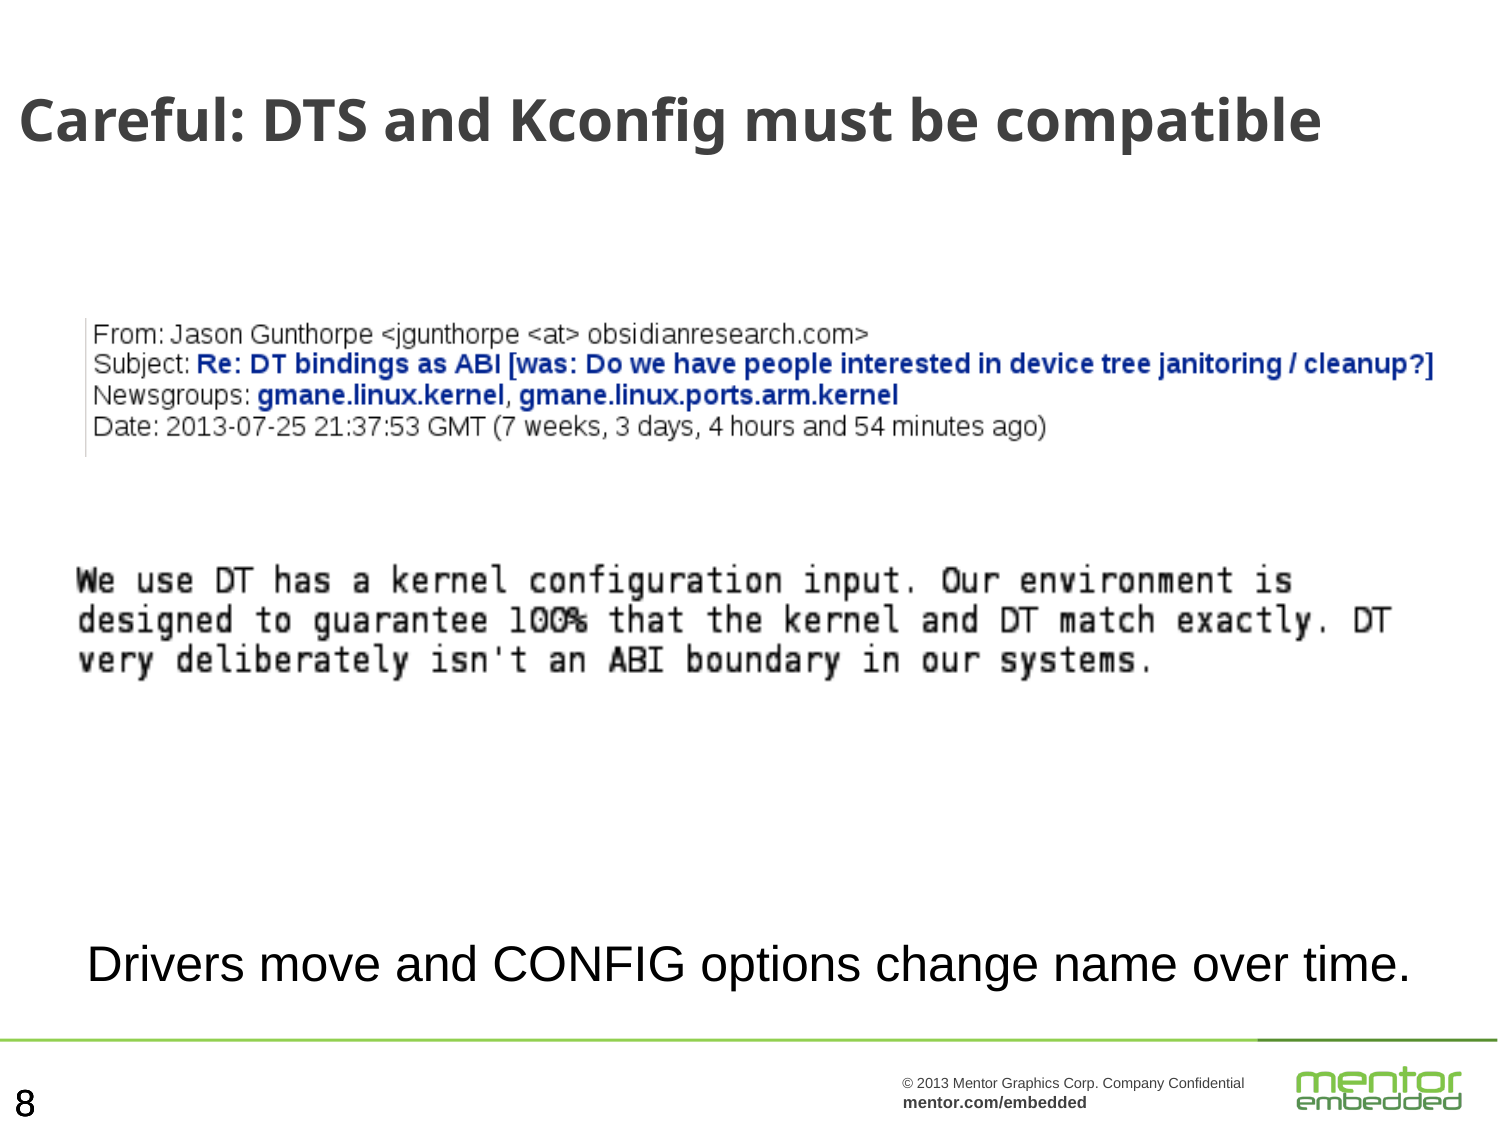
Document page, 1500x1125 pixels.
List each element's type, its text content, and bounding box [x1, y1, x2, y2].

picture [85, 318, 1443, 457]
picture [75, 551, 1426, 691]
picture [1292, 1062, 1464, 1114]
title Careful: DTS and Kconfig must be compatible [18, 40, 1482, 154]
text_box Drivers move and CONFIG options change name over time. [71, 930, 1429, 1001]
